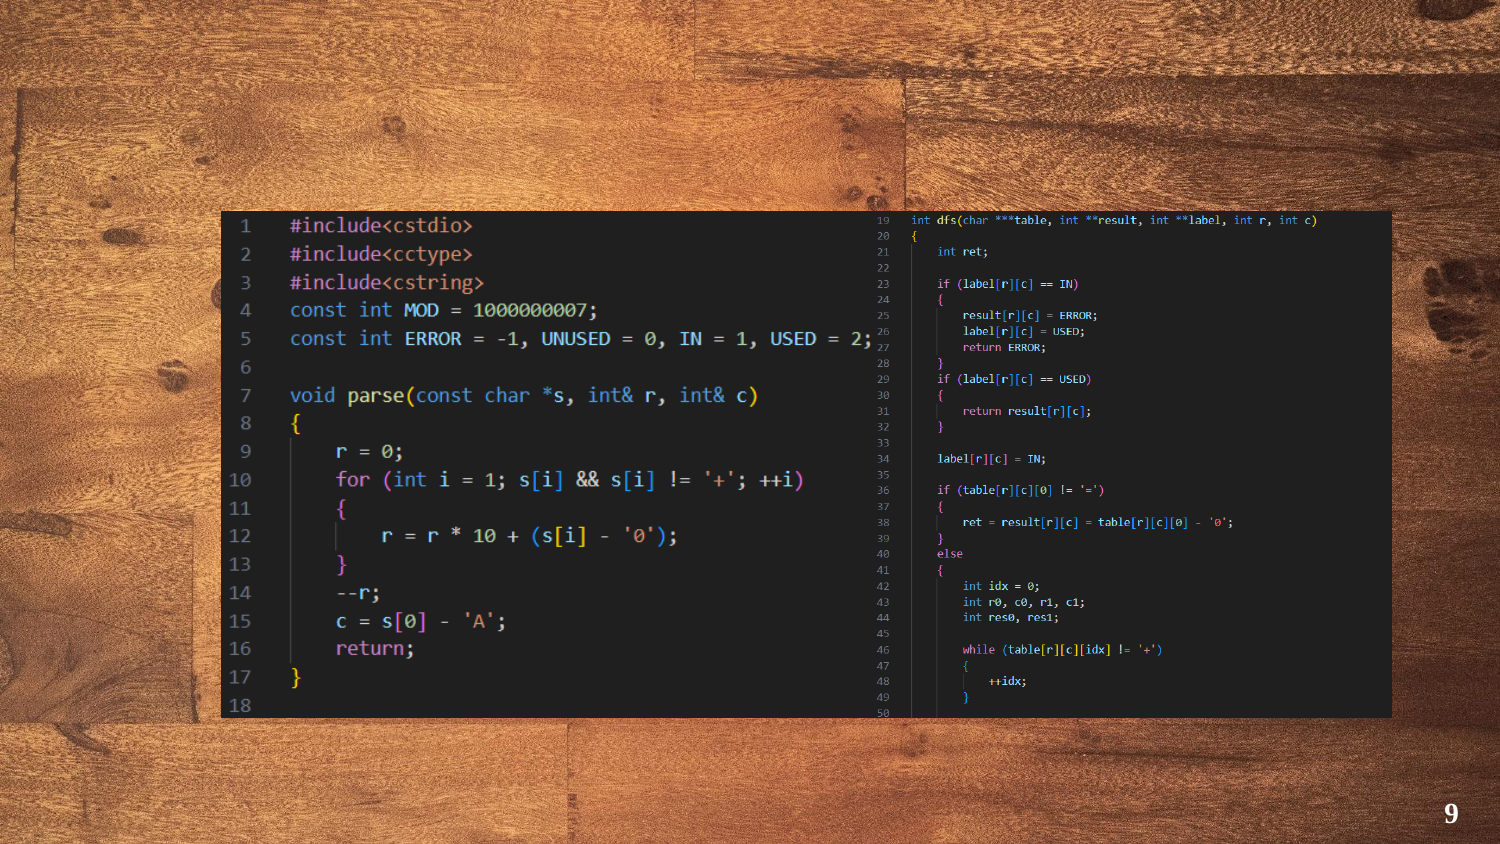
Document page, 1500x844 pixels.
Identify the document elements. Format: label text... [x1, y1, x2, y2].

slide_number 9 [1429, 779, 1500, 844]
picture [221, 211, 1392, 718]
title 範例程式 [255, 117, 1341, 211]
